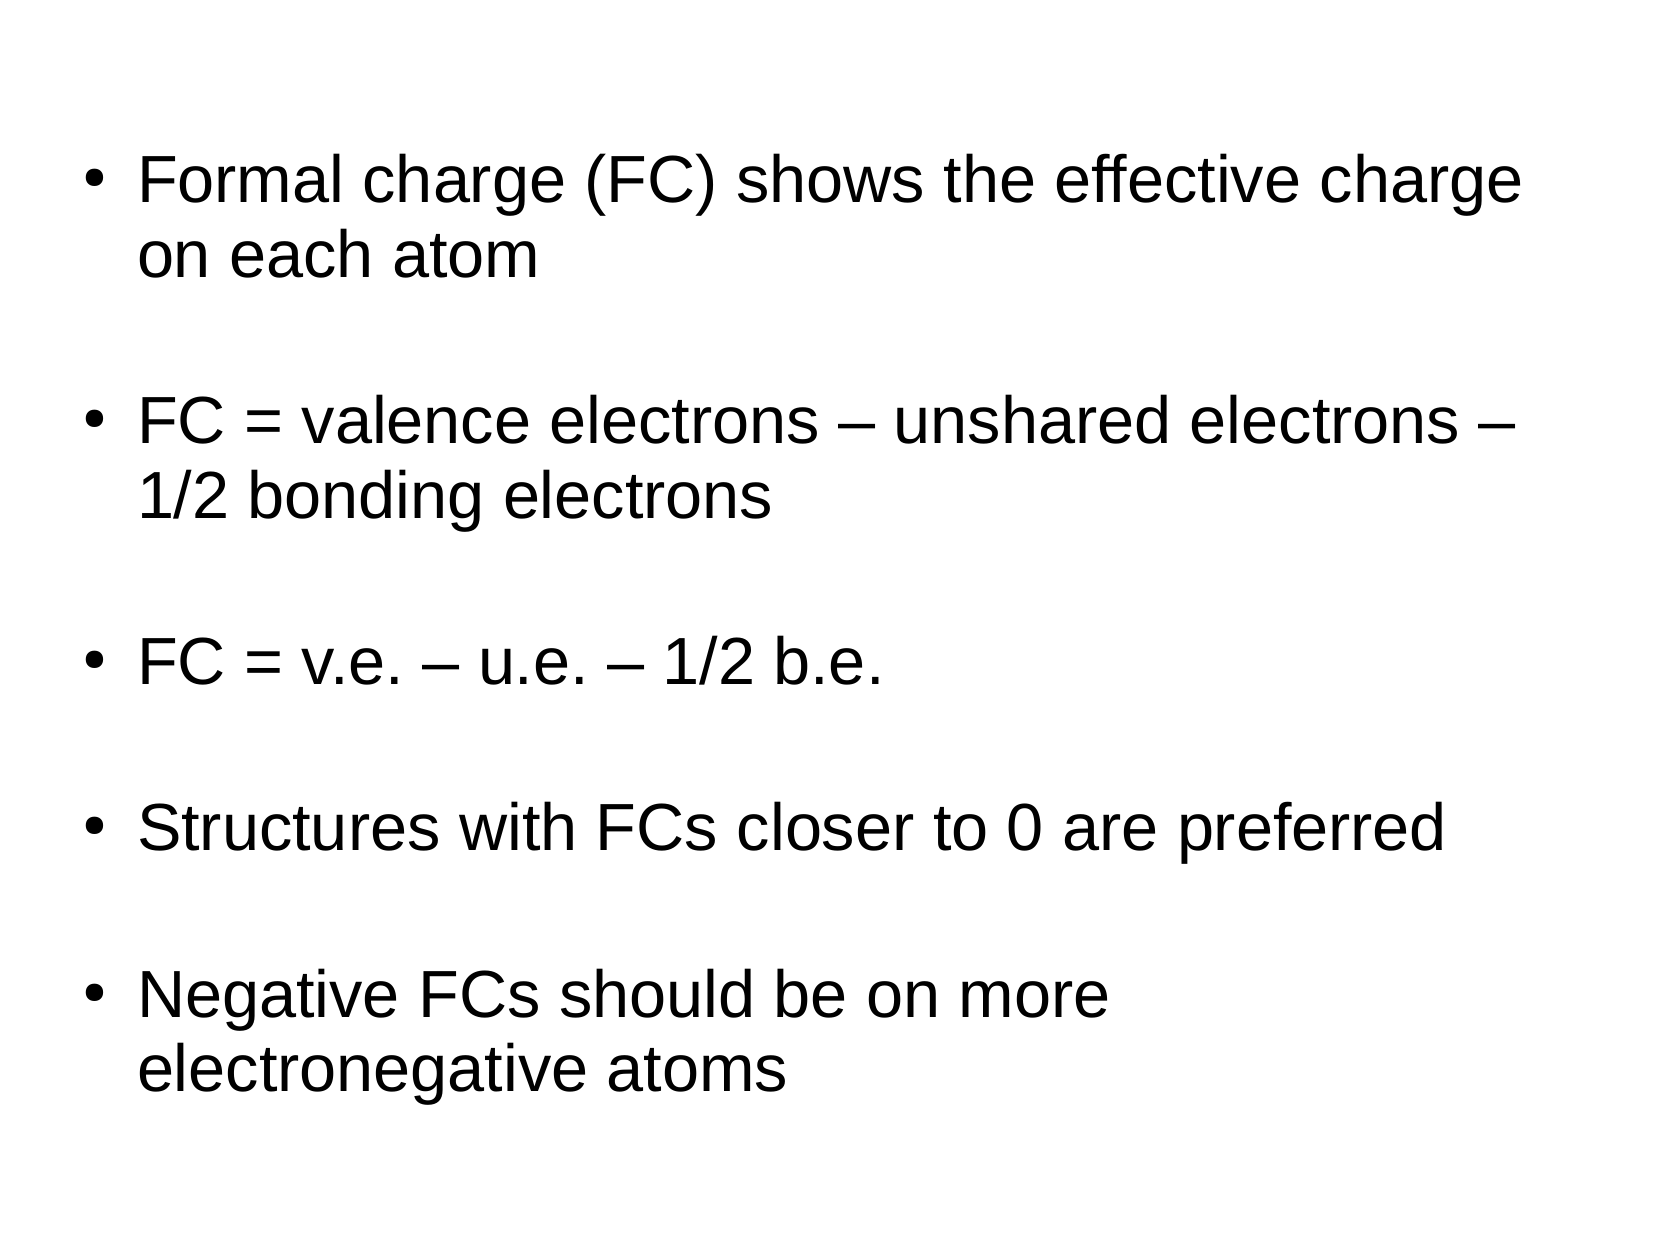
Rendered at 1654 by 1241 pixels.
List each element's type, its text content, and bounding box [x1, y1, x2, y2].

text_box Formal charge (FC) shows the effective charge on each atom FC = valence electrons – unshared electrons – 1/2 bonding electrons FC = v.e. – u.e. – 1/2 b.e. Structures with FCs closer to 0 are preferred Negative FCs should be on more electronegative atoms [82, 49, 1571, 1108]
